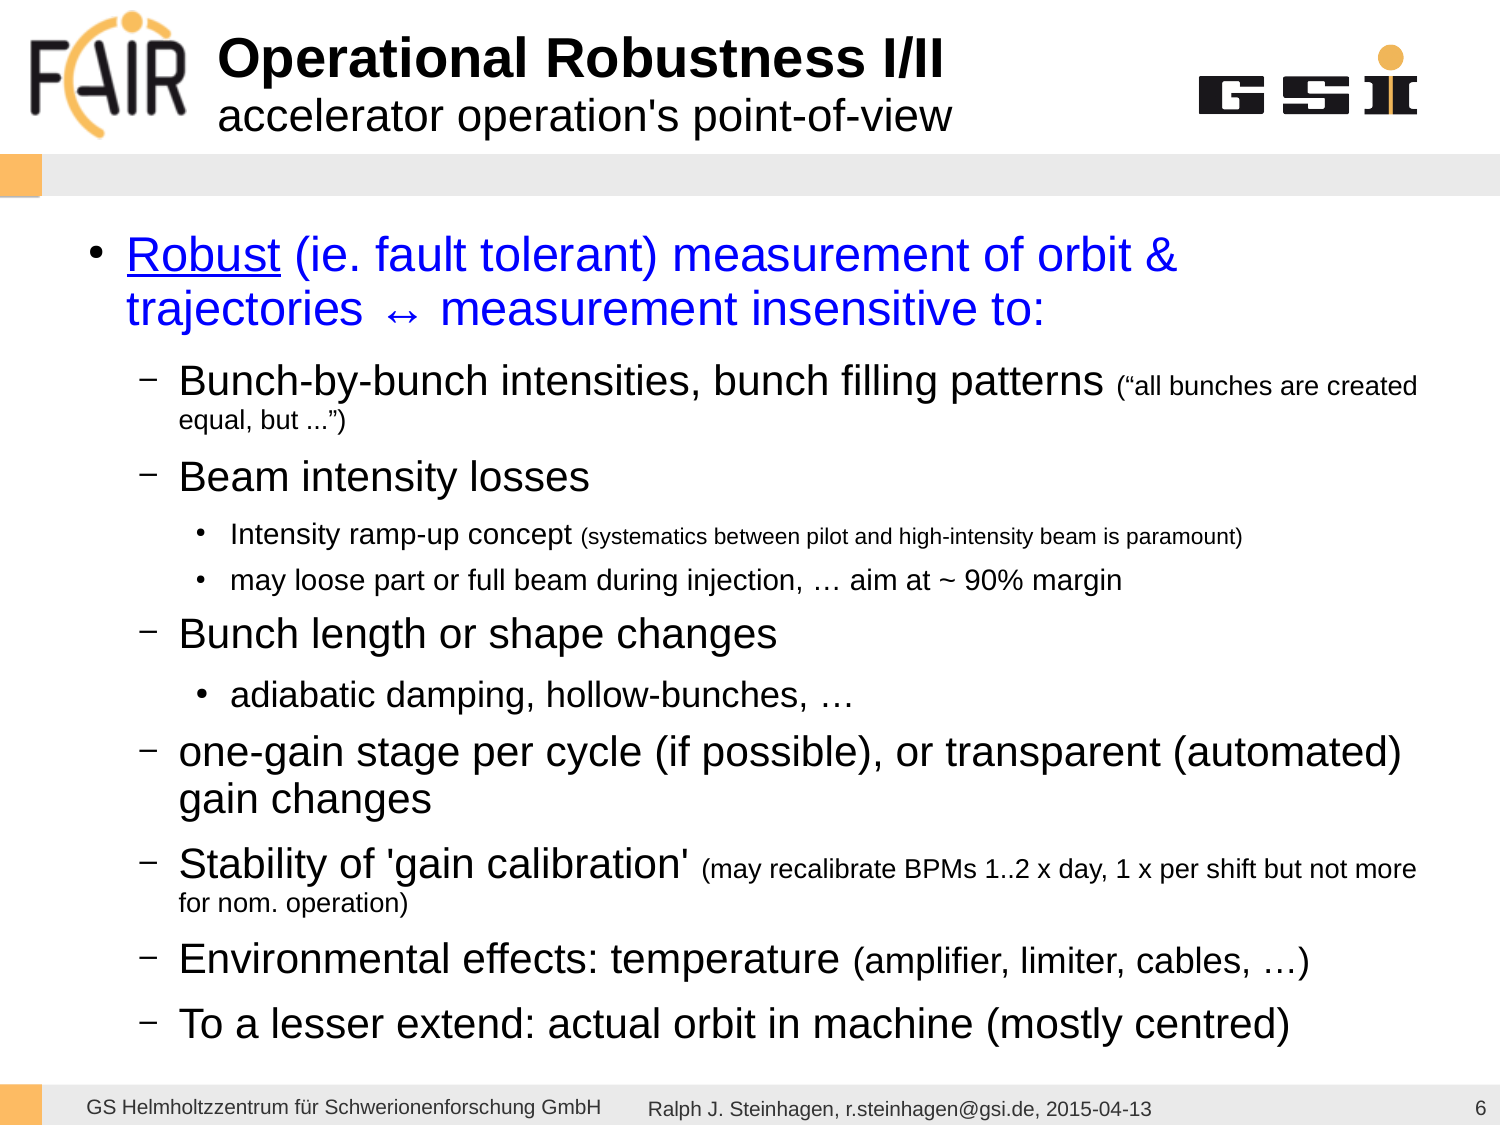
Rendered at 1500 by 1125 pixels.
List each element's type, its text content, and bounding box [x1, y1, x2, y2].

title Operational Robustness I/II accelerator operation's point-of-view [217, 20, 1109, 147]
picture [1197, 42, 1419, 117]
list Robust (ie. fault tolerant) measurement of orbit & trajectories ↔ measurement insensitive to: Bunch-by-bunch intensities, bunch filling patterns (“all bunches are created equal, but ...”) Beam intensity losses Intensity ramp-up concept (systematics between pilot and high-intensity beam is paramount) may loose part or full beam during injection, … aim at ~ 90% margin Bunch length or shape changes adiabatic damping, hollow-bunches, … one-gain stage per cycle (if possible), or transparent (automated) gain changes Stability of 'gain calibration' (may recalibrate BPMs 1..2 x day, 1 x per shift but not more for nom. operation) Environmental effects: temperature (amplifier, limiter, cables, …) To a lesser extend: actual orbit in machine (mostly centred) [75, 226, 1425, 1050]
picture [30, 9, 187, 141]
